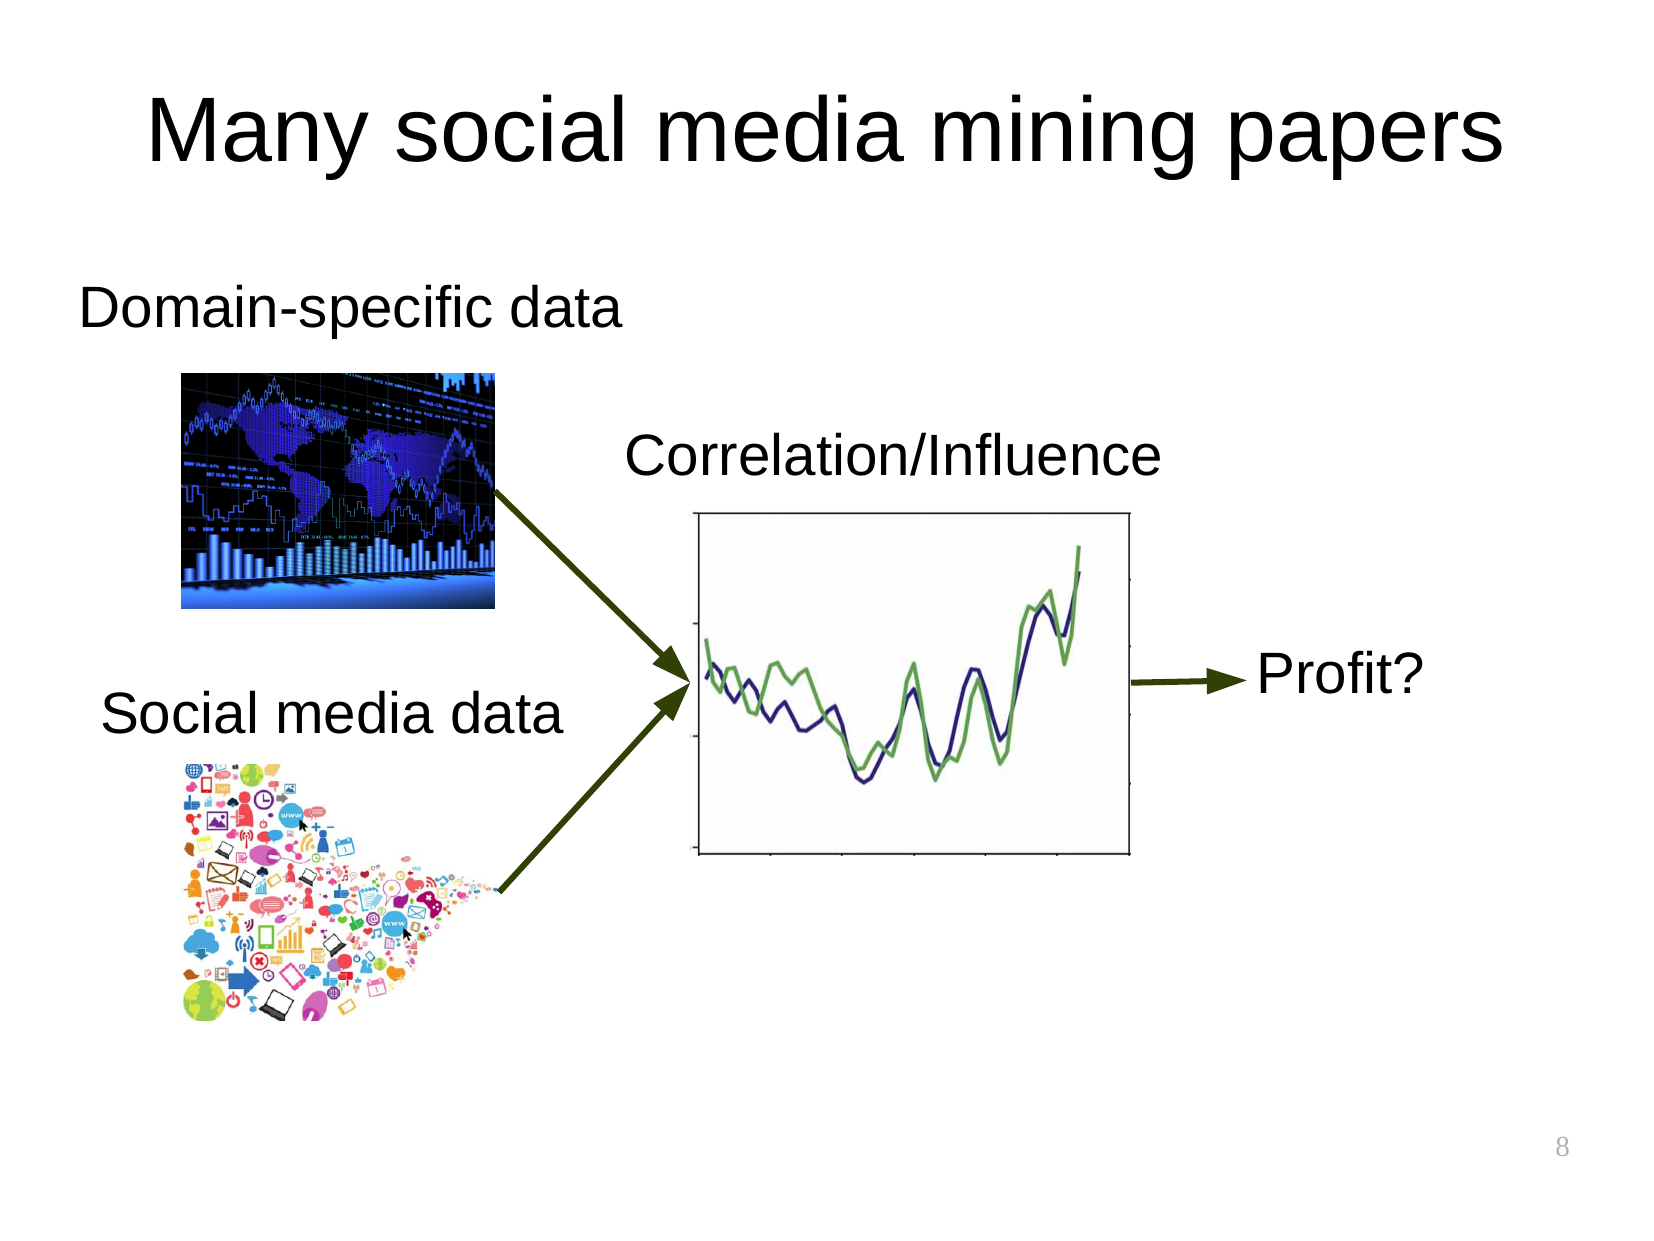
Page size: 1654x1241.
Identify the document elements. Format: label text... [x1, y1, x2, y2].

text_box Correlation/Influence [606, 422, 1183, 521]
picture [690, 521, 1131, 856]
picture [181, 373, 495, 609]
text_box Social media data [98, 680, 567, 761]
picture [180, 764, 500, 1021]
title Many social media mining papers [82, 25, 1571, 233]
text_box Domain-specific data [62, 274, 640, 374]
text_box Profit? [1167, 641, 1515, 740]
